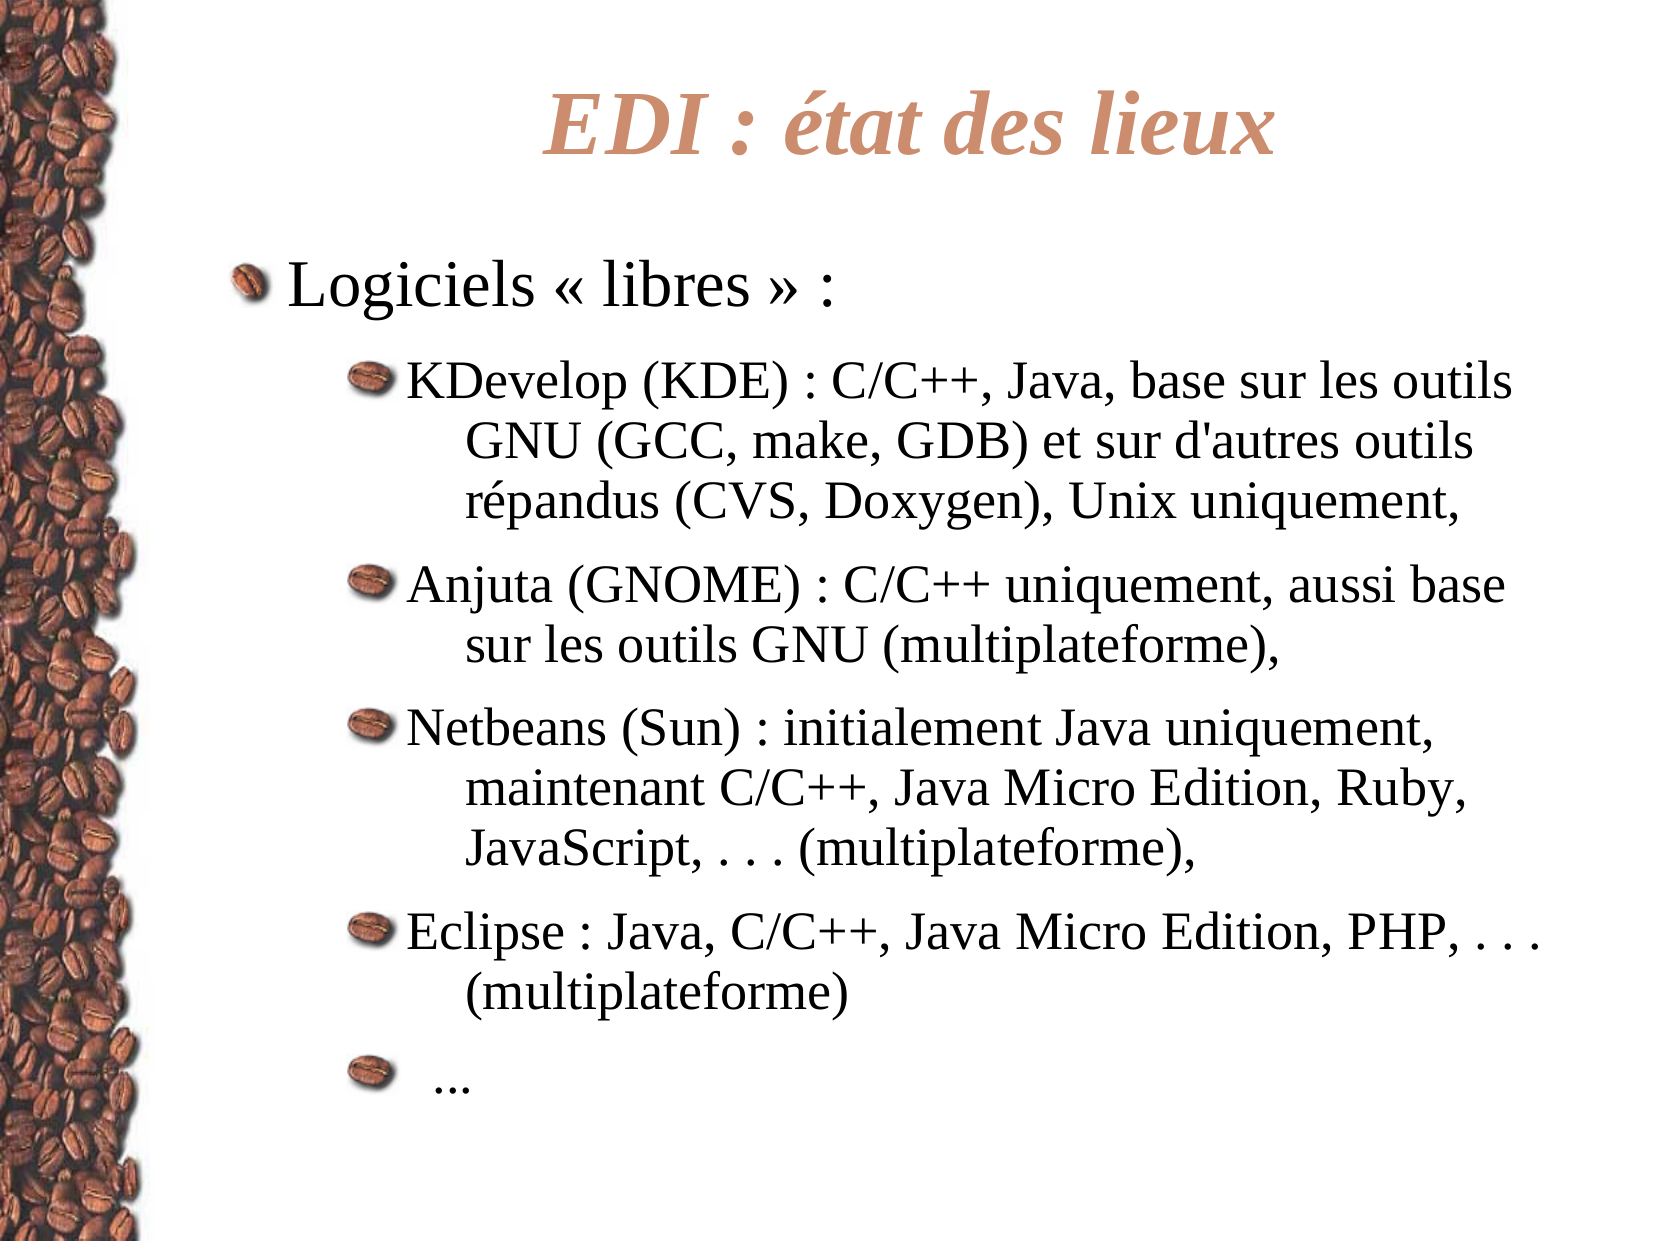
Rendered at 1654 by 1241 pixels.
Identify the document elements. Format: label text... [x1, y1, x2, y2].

title EDI : état des lieux [205, 35, 1618, 223]
picture [0, 0, 155, 1241]
list Logiciels « libres » : KDevelop (KDE) : C/C++, Java, base sur les outils GNU (GCC, make, GDB) et sur d'autres outils répandus (CVS, Doxygen), Unix uniquement, Anjuta (GNOME) : C/C++ uniquement, aussi base sur les outils GNU (multiplateforme), Netbeans (Sun) : initialement Java uniquement, maintenant C/C++, Java Micro Edition, Ruby, JavaScript, . . . (multiplateforme), Eclipse : Java, C/C++, Java Micro Edition, PHP, . . . (multiplateforme) ... [228, 246, 1576, 1105]
